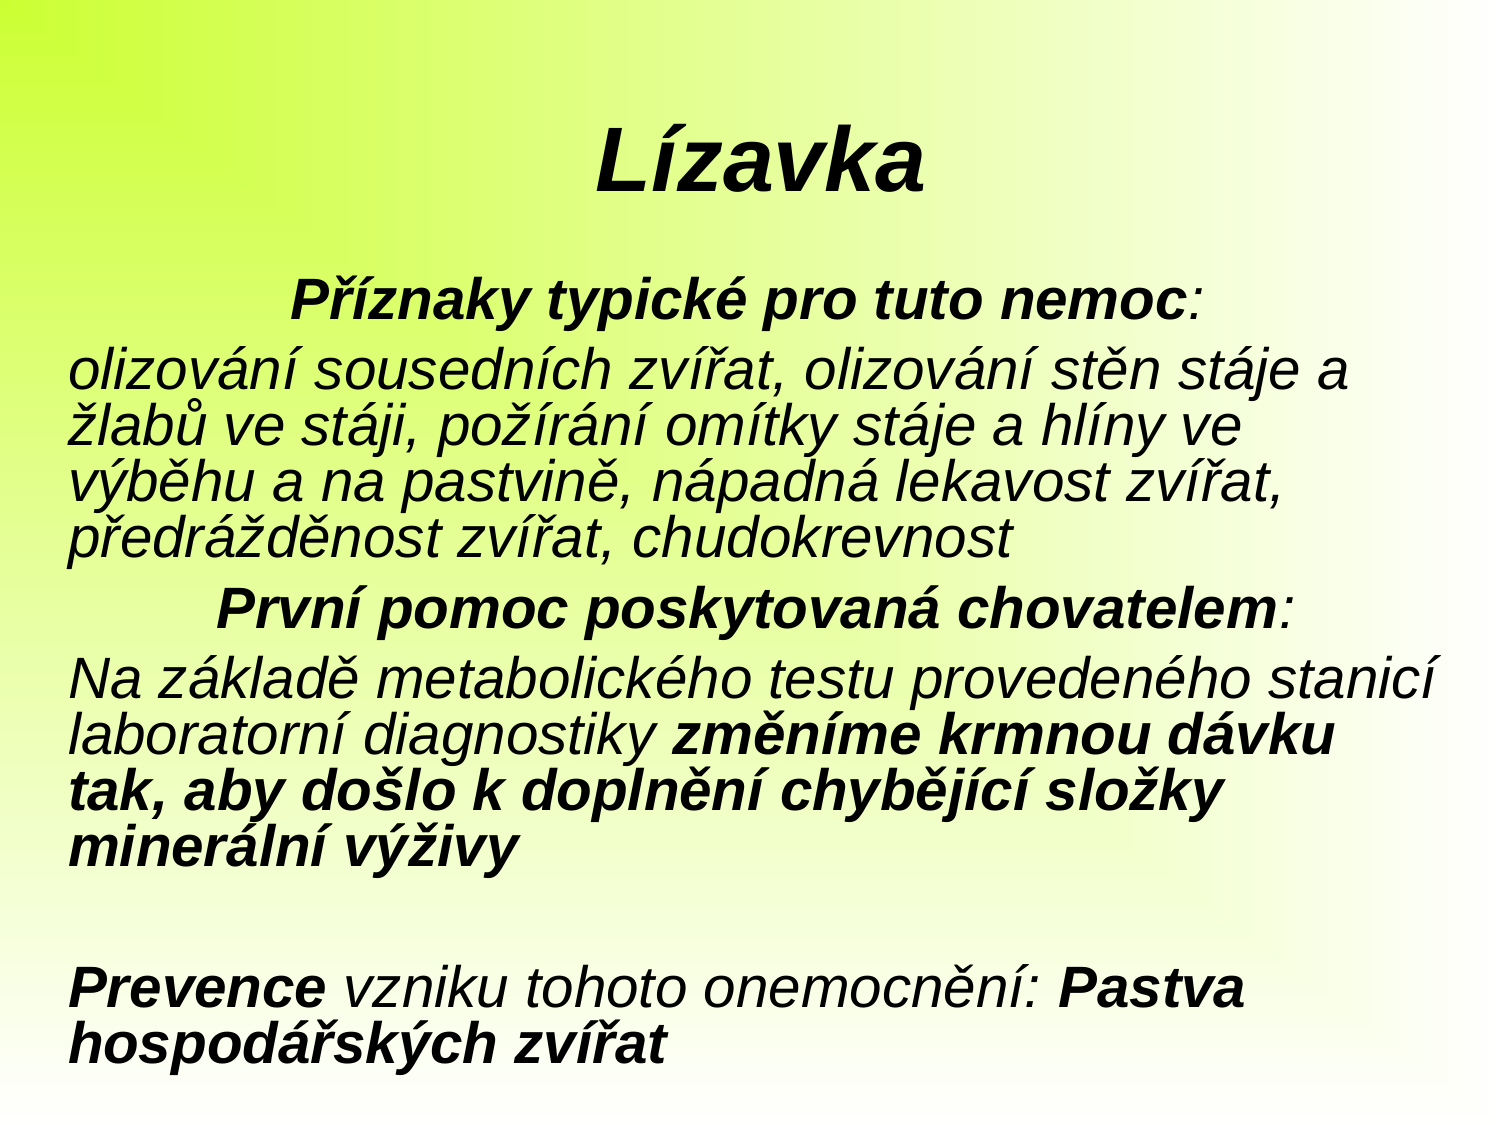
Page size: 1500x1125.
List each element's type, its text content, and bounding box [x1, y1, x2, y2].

text_box Příznaky typické pro tuto nemoc: olizování sousedních zvířat, olizování stěn stáje a žlabů ve stáji, požírání omítky stáje a hlíny ve výběhu a na pastvině, nápadná lekavost zvířat, předrážděnost zvířat, chudokrevnost První pomoc poskytovaná chovatelem: Na základě metabolického testu provedeného stanicí laboratorní diagnostiky změníme krmnou dávku tak, aby došlo k doplnění chybějící složky minerální výživy Prevence vzniku tohoto onemocnění: Pastva hospodářských zvířat [53, 267, 1459, 1094]
title Lízavka [123, 90, 1399, 221]
picture [0, 0, 1500, 1125]
